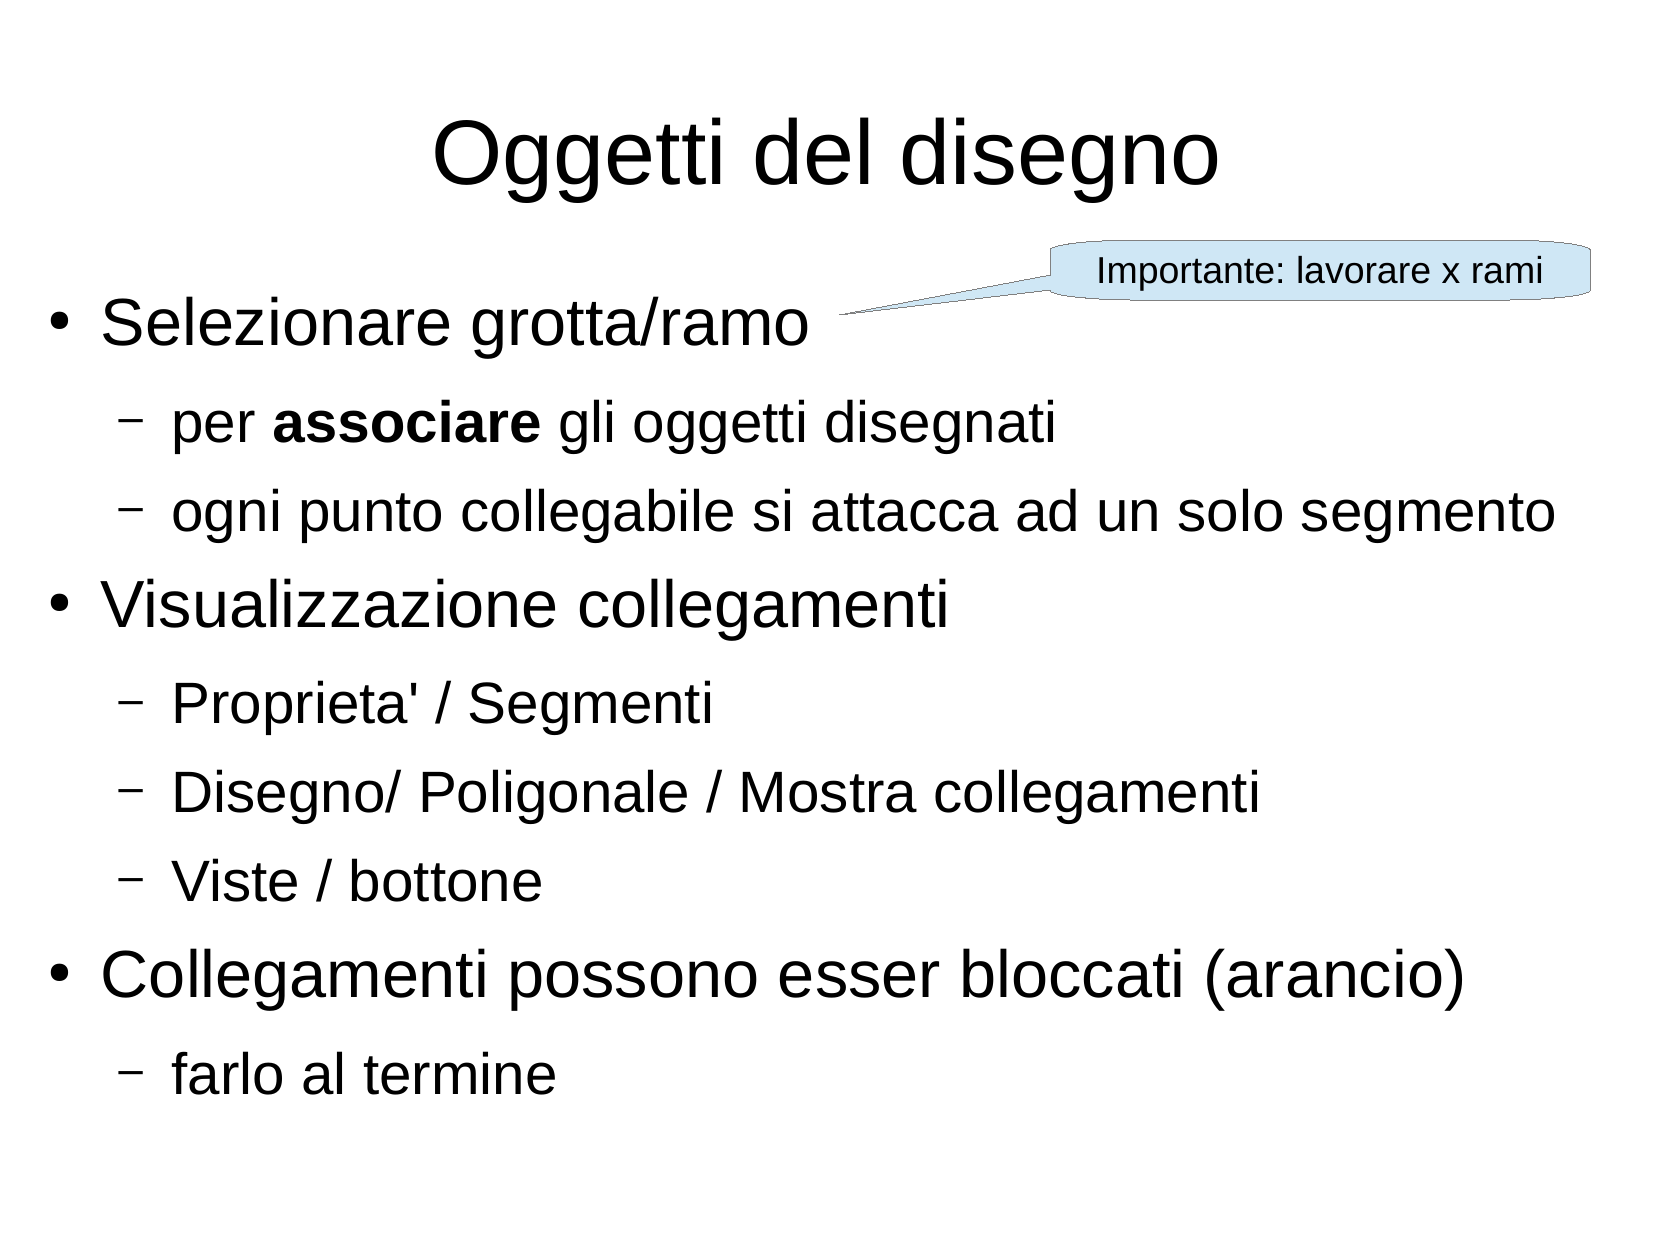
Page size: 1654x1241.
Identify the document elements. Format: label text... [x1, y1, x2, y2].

list Selezionare grotta/ramo per associare gli oggetti disegnati ogni punto collegabile si attacca ad un solo segmento Visualizzazione collegamenti Proprieta' / Segmenti Disegno/ Poligonale / Mostra collegamenti Viste / bottone Collegamenti possono esser bloccati (arancio) farlo al termine [30, 285, 1601, 1171]
text_box Importante: lavorare x rami [839, 240, 1591, 315]
title Oggetti del disegno [82, 49, 1571, 257]
